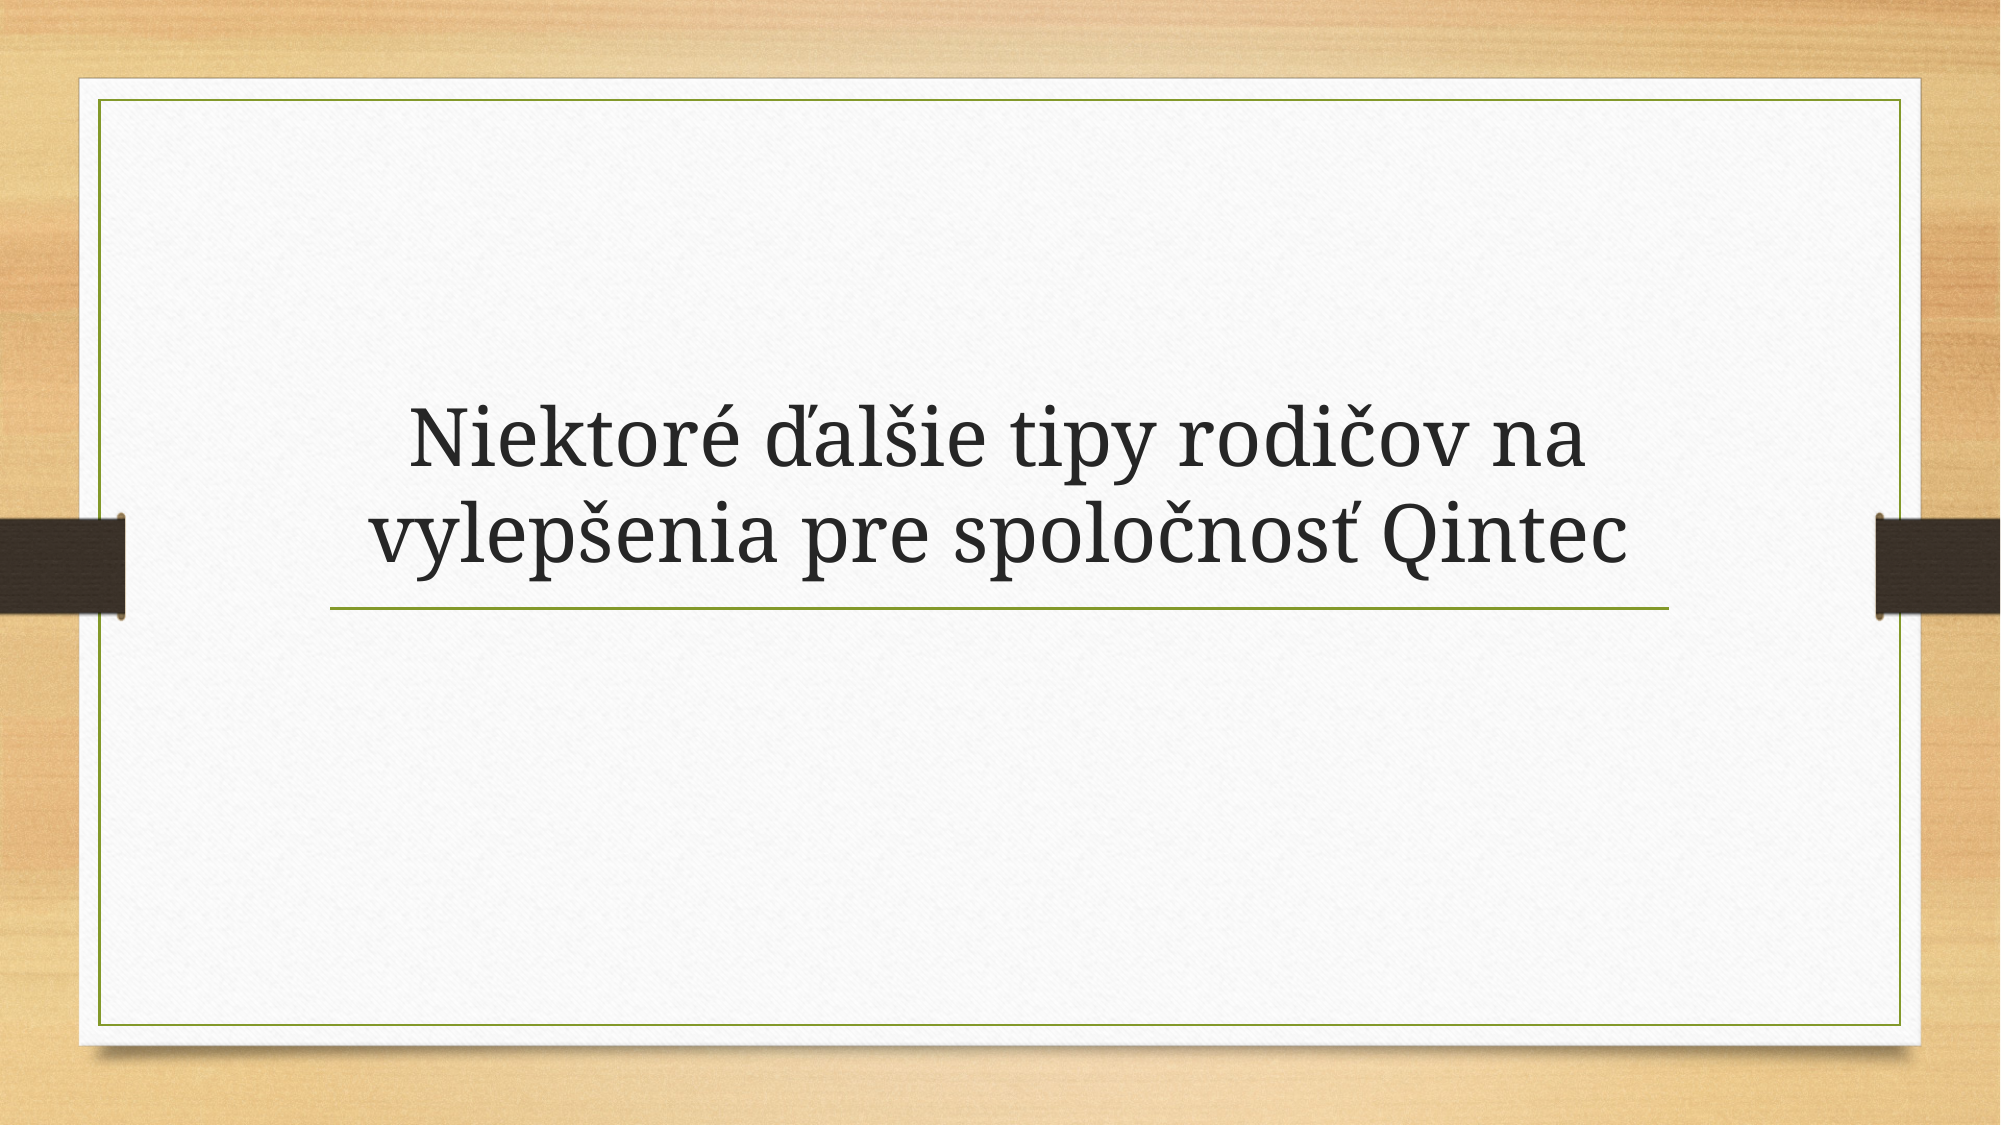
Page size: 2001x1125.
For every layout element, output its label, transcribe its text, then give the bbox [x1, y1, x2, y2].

title Niektoré ďalšie tipy rodičov na vylepšenia pre spoločnosť Qintec [330, 287, 1669, 587]
